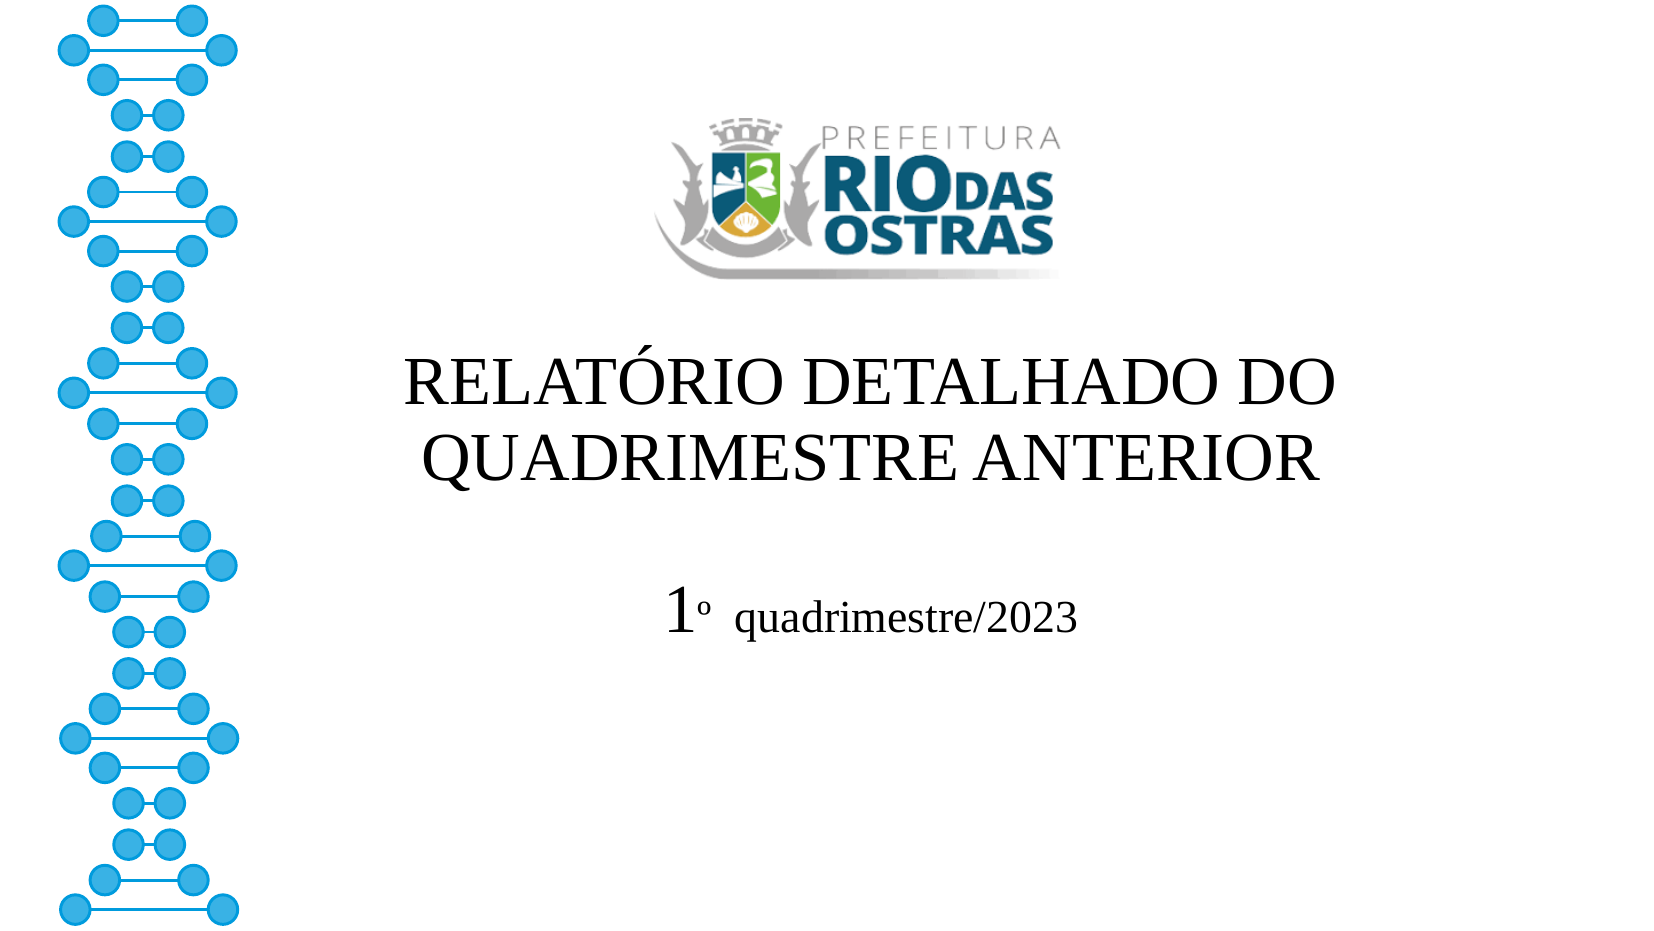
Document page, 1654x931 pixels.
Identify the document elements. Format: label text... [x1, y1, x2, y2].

picture [653, 118, 1063, 280]
title RELATÓRIO DETALHADO DO QUADRIMESTRE ANTERIOR 1º quadrimestre/2023 [324, 343, 1418, 648]
